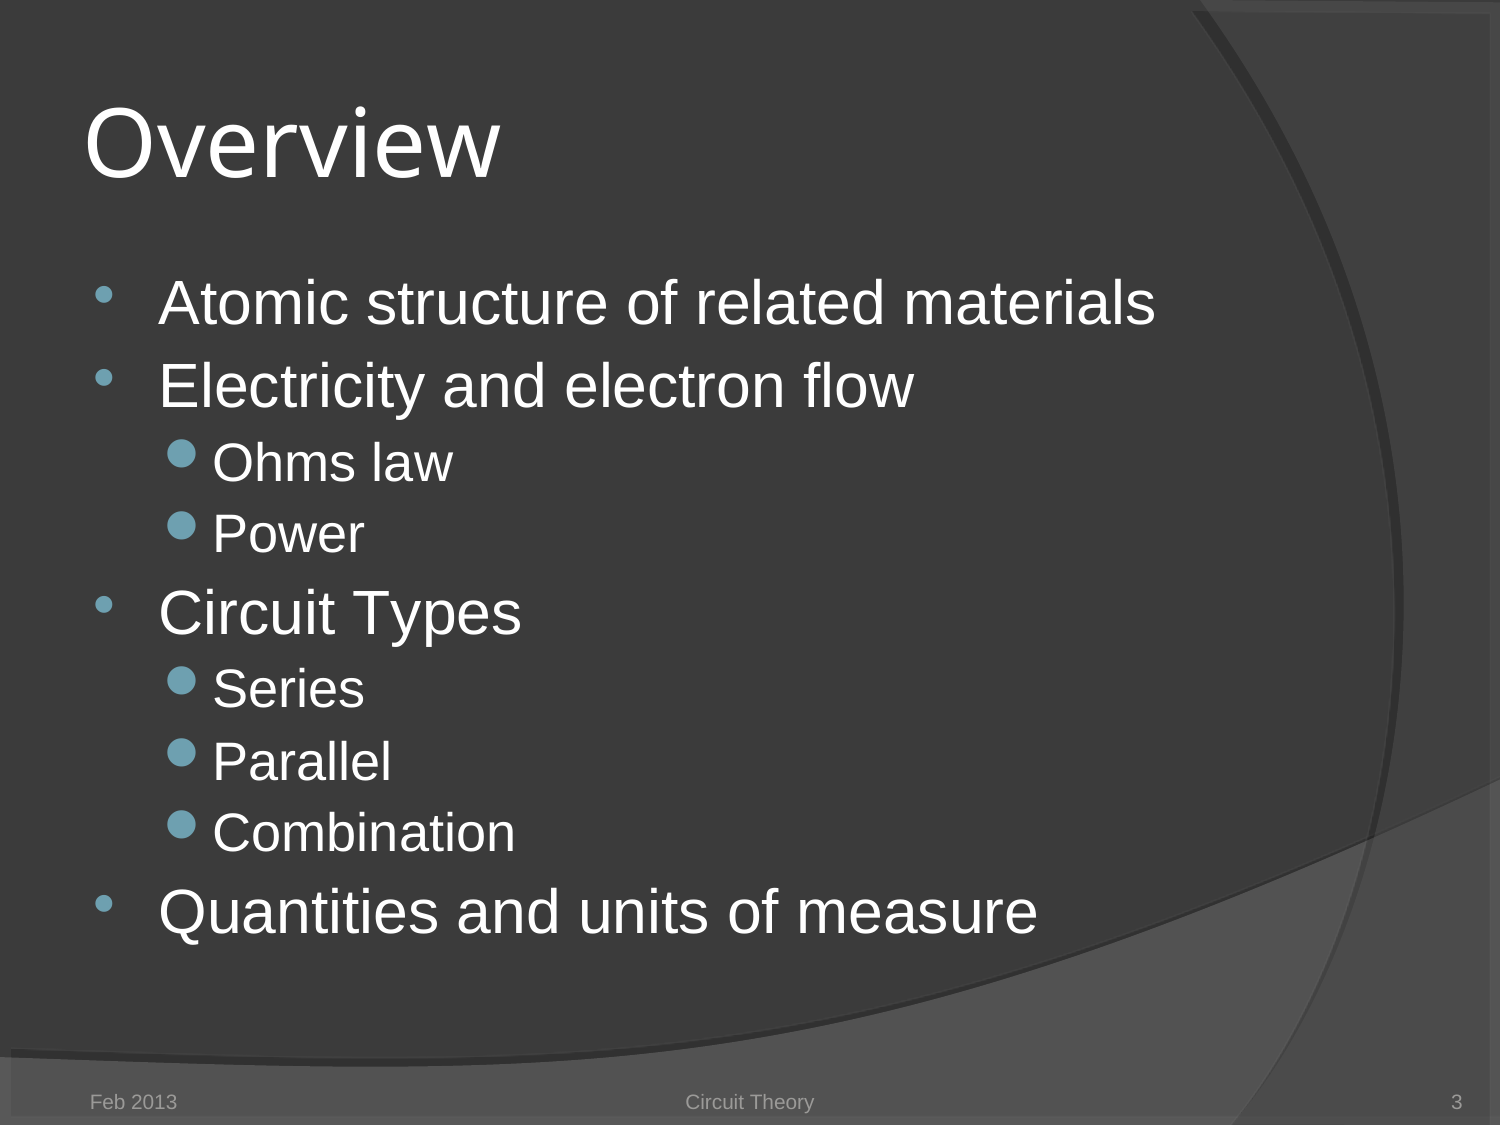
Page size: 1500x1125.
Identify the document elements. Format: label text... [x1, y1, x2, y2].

text_box Feb 2013 [74, 1053, 426, 1114]
text_box <number> [1337, 1053, 1463, 1114]
text_box Circuit Theory [512, 1053, 988, 1114]
title Overview [74, 45, 1300, 233]
list Atomic structure of related materials Electricity and electron flow Ohms law Power Circuit Types Series Parallel Combination Quantities and units of measure [74, 262, 1300, 1038]
